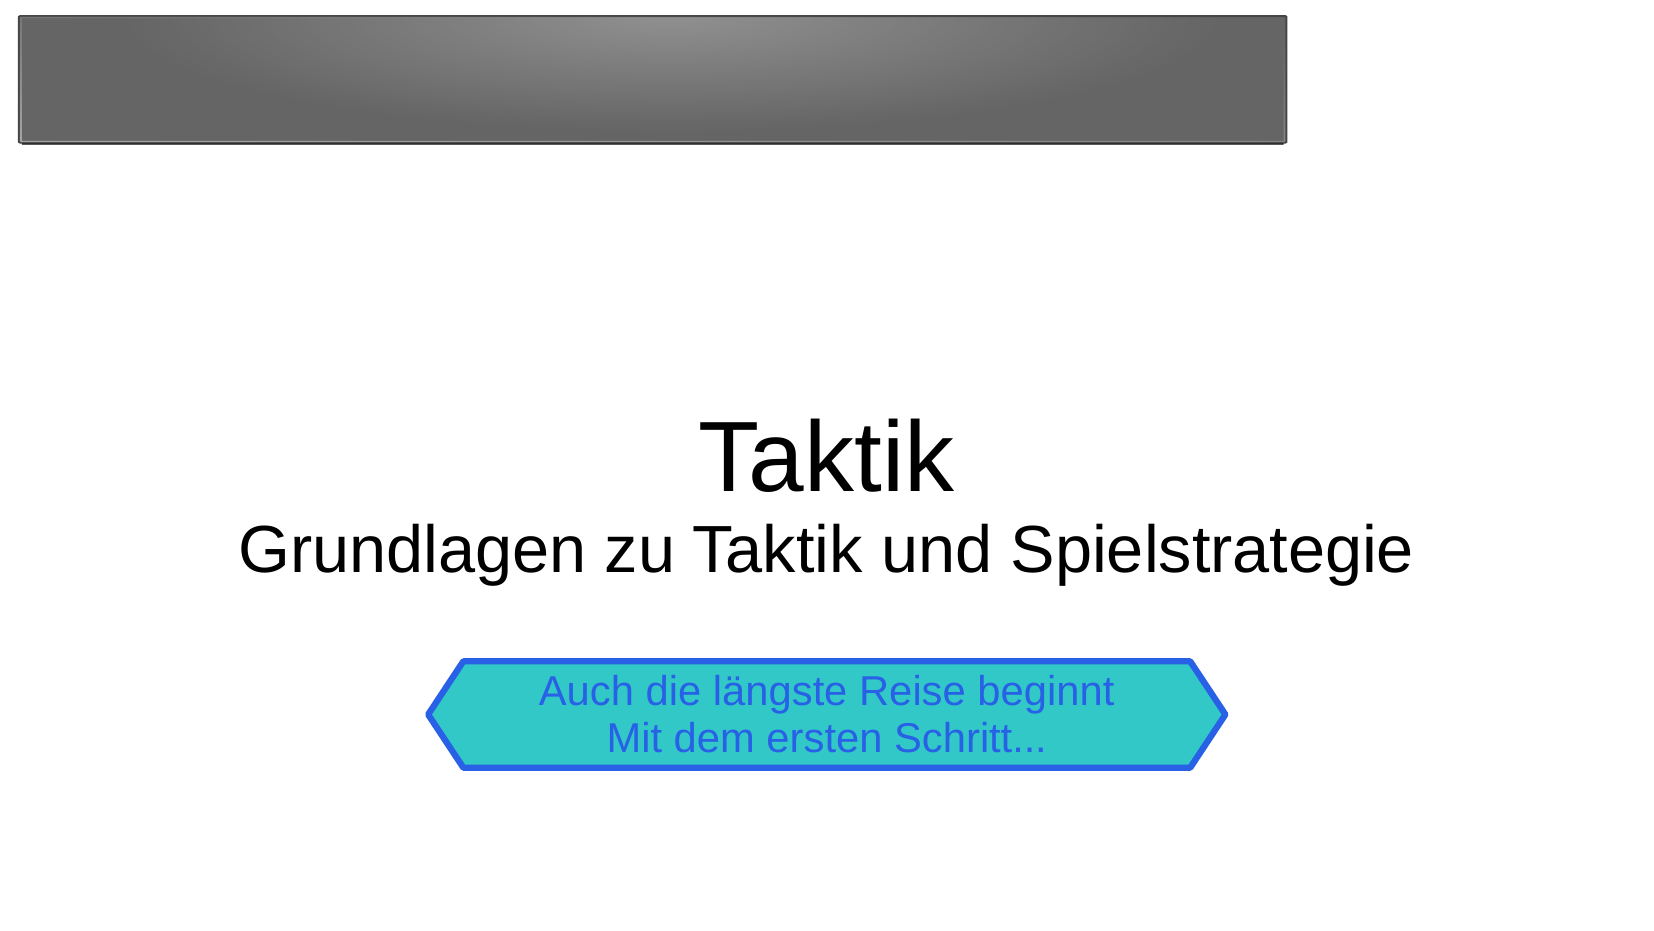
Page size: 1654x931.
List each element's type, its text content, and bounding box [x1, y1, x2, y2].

text_box Auch die längste Reise beginnt Mit dem ersten Schritt... [428, 661, 1226, 768]
subtitle Taktik Grundlagen zu Taktik und Spielstrategie [82, 224, 1571, 764]
